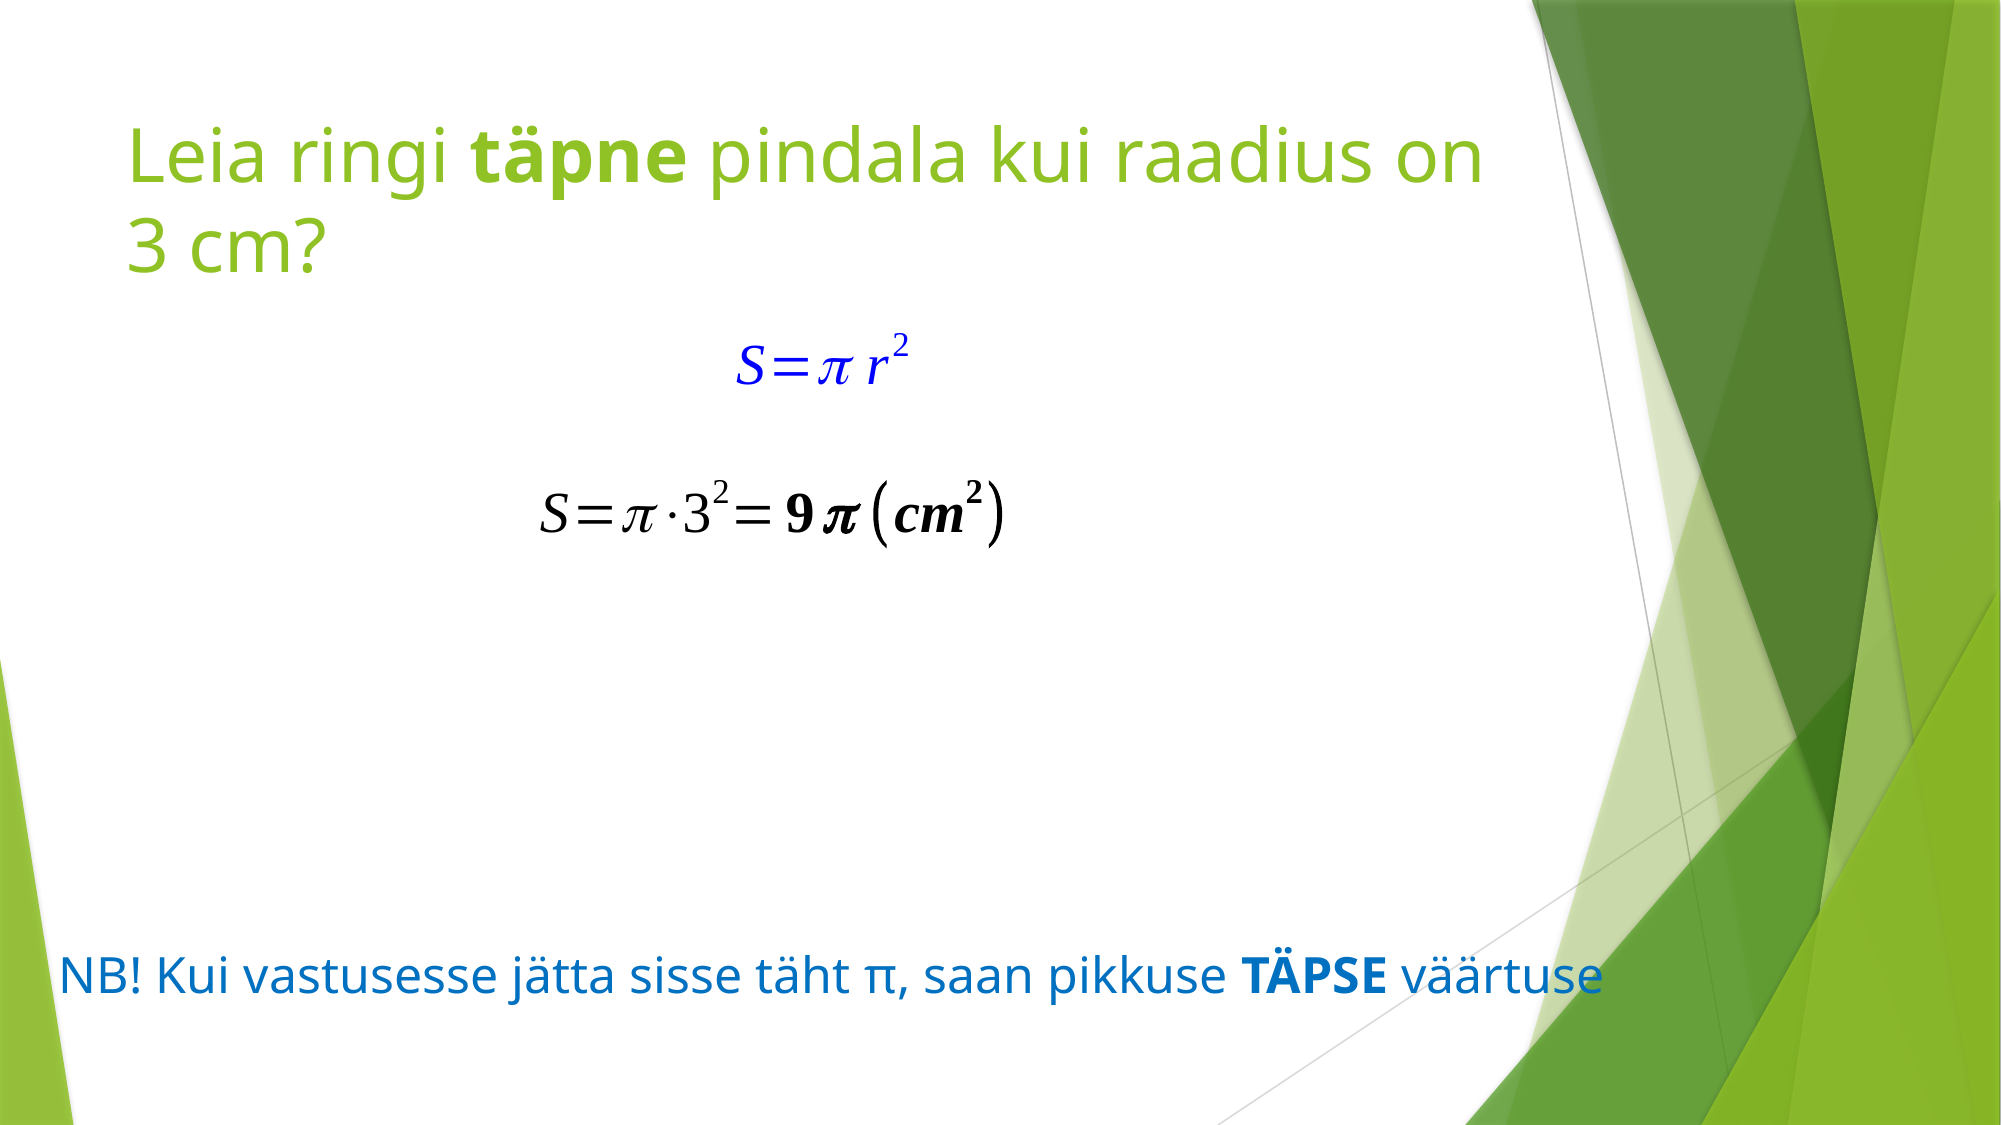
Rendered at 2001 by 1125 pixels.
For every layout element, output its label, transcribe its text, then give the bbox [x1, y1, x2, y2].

title Leia ringi täpne pindala kui raadius on 3 cm? [111, 99, 1522, 273]
text_box NB! Kui vastusesse jätta sisse täht π, saan pikkuse TÄPSE väärtuse [44, 935, 1620, 1011]
chart [727, 324, 916, 398]
chart [531, 472, 1012, 549]
list [111, 273, 1699, 917]
